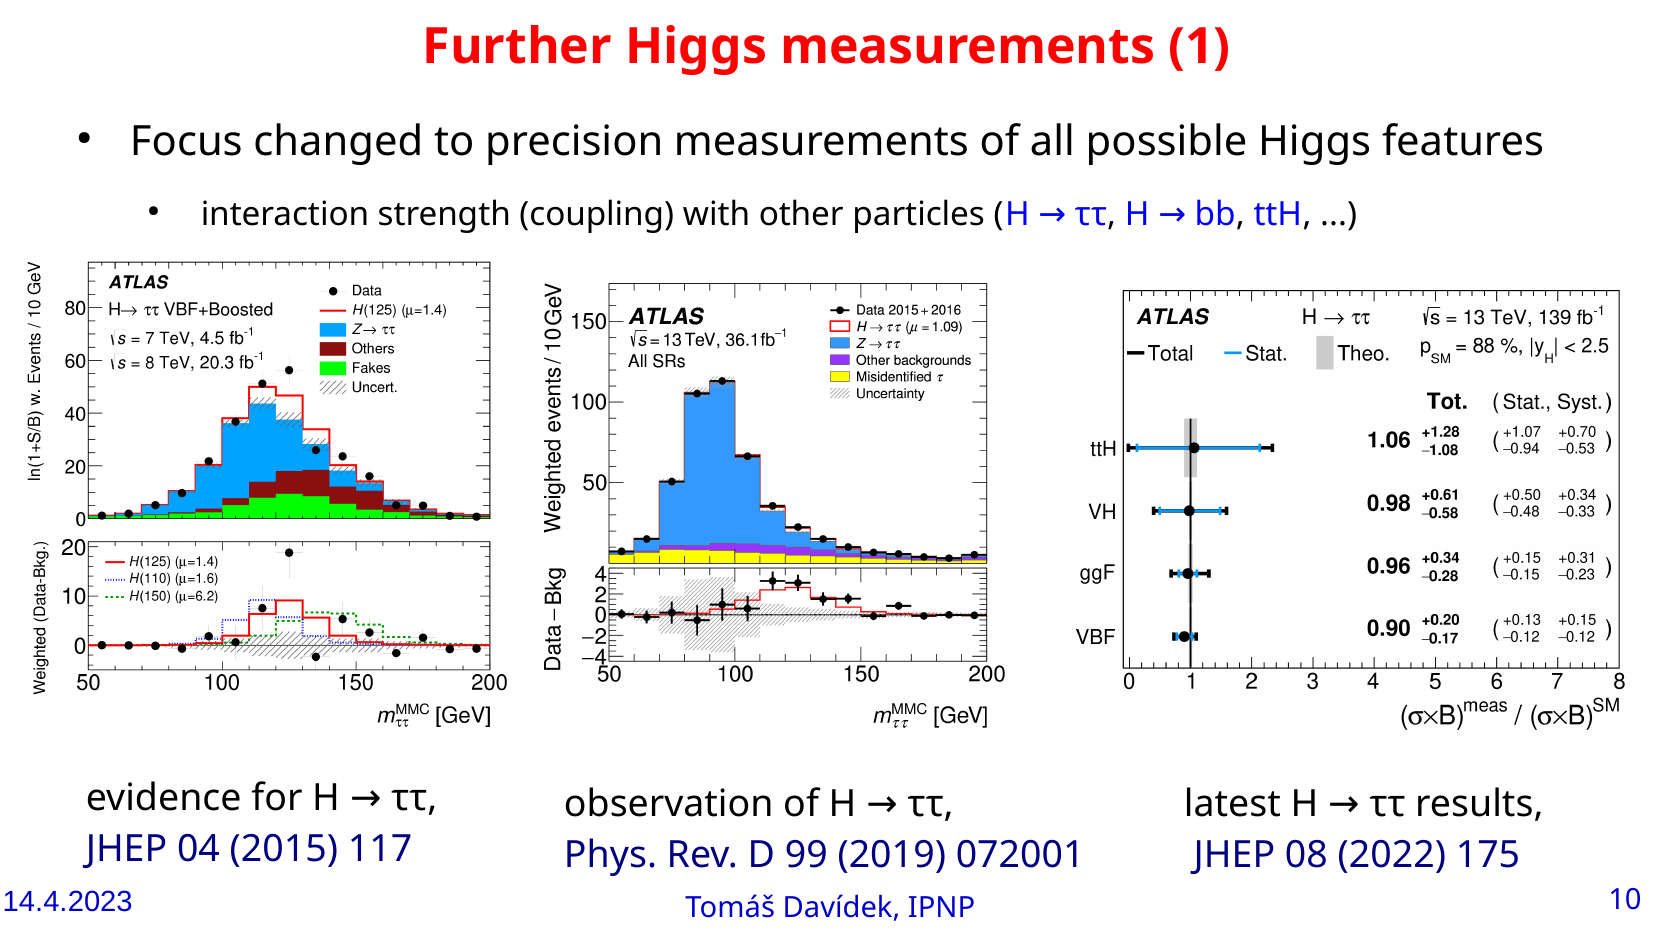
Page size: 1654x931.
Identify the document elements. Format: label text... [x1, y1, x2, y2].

picture [531, 258, 1654, 746]
title Further Higgs measurements (1) [82, 0, 1571, 89]
text_box latest H → ττ results, JHEP 08 (2022) 175 [1169, 768, 1595, 889]
picture [13, 248, 515, 729]
text_box observation of H → ττ, Phys. Rev. D 99 (2019) 072001 [549, 768, 1140, 931]
text_box evidence for H → ττ, JHEP 04 (2015) 117 [71, 762, 473, 931]
list Focus changed to precision measurements of all possible Higgs features interaction strength (coupling) with other particles (H → ττ, H → bb, ttH, ...) [59, 110, 1595, 651]
